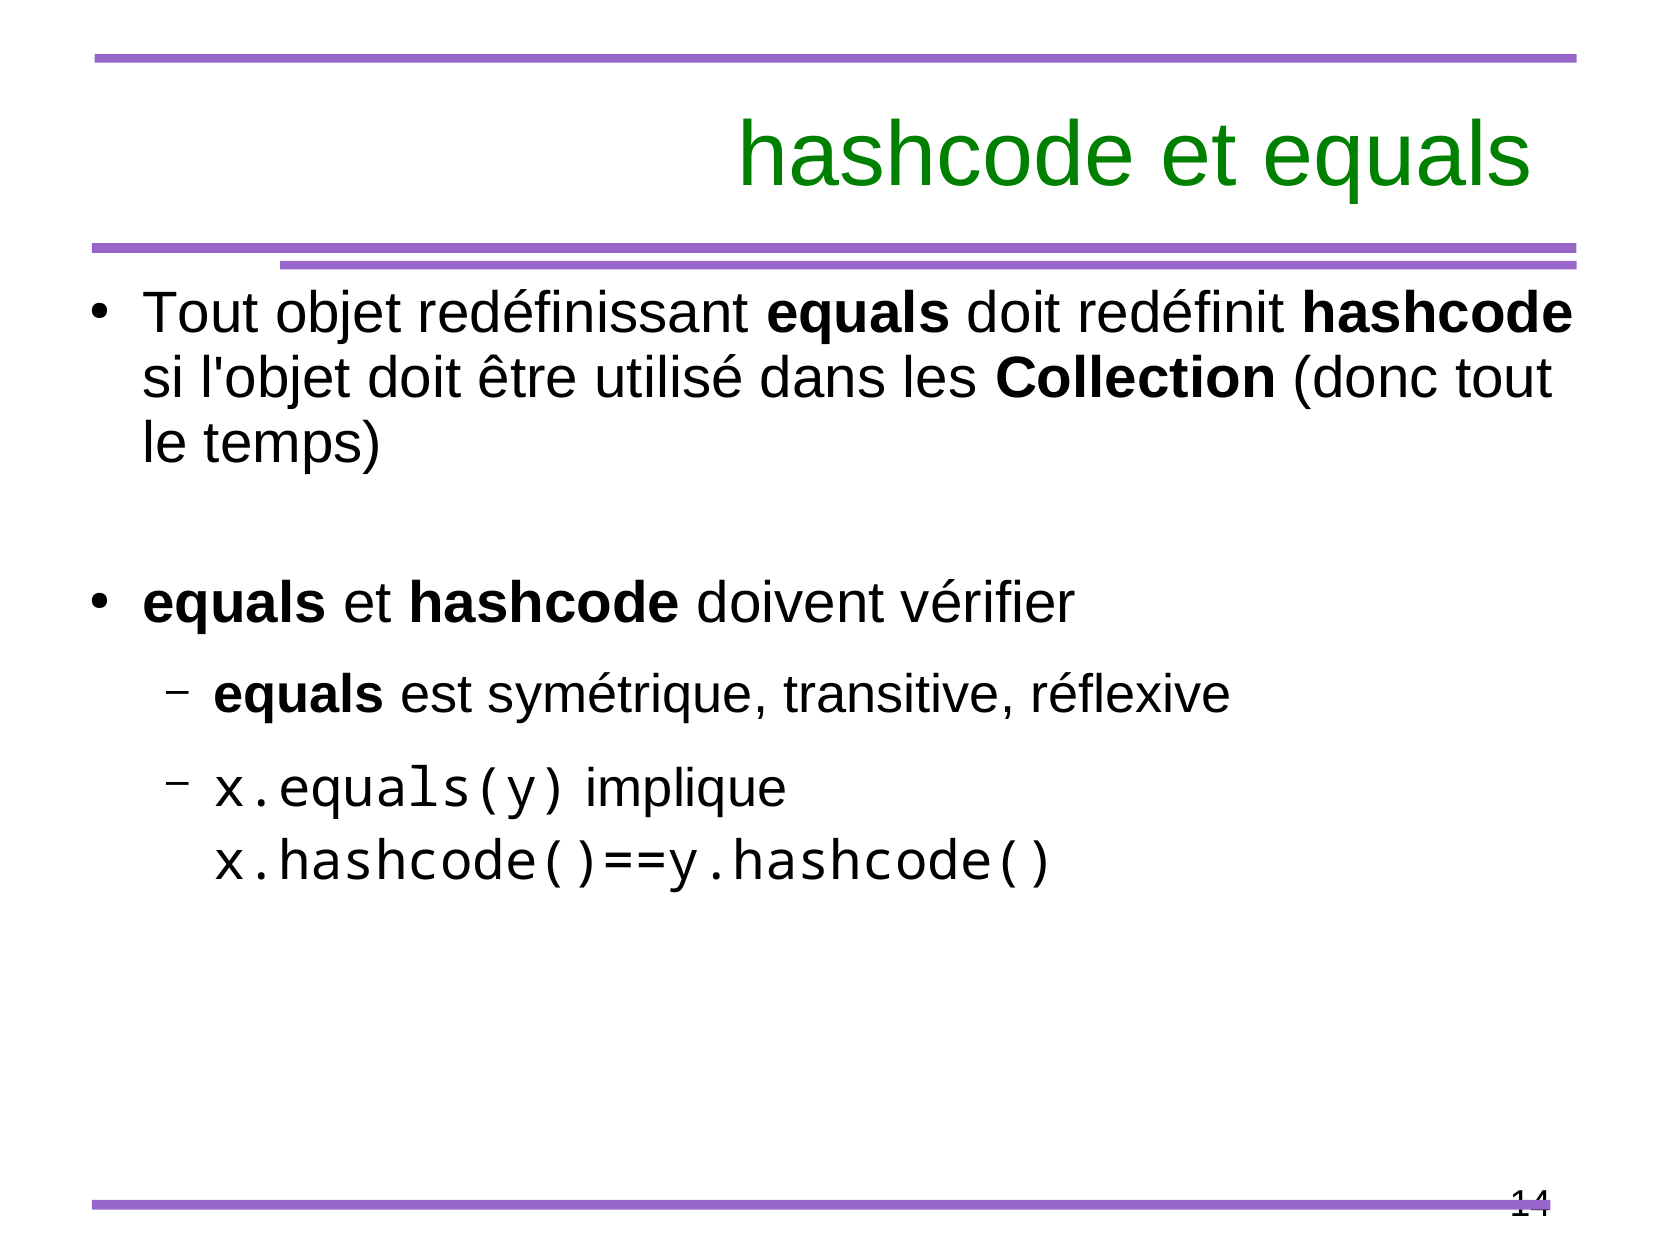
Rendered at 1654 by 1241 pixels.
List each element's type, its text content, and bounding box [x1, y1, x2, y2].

list Tout objet redéfinissant equals doit redéfinit hashcode si l'objet doit être utilisé dans les Collection (donc tout le temps) equals et hashcode doivent vérifier equals est symétrique, transitive, réflexive x.equals(y) implique x.hashcode()==y.hashcode() [71, 279, 1583, 1179]
title hashcode et equals [121, 49, 1534, 257]
